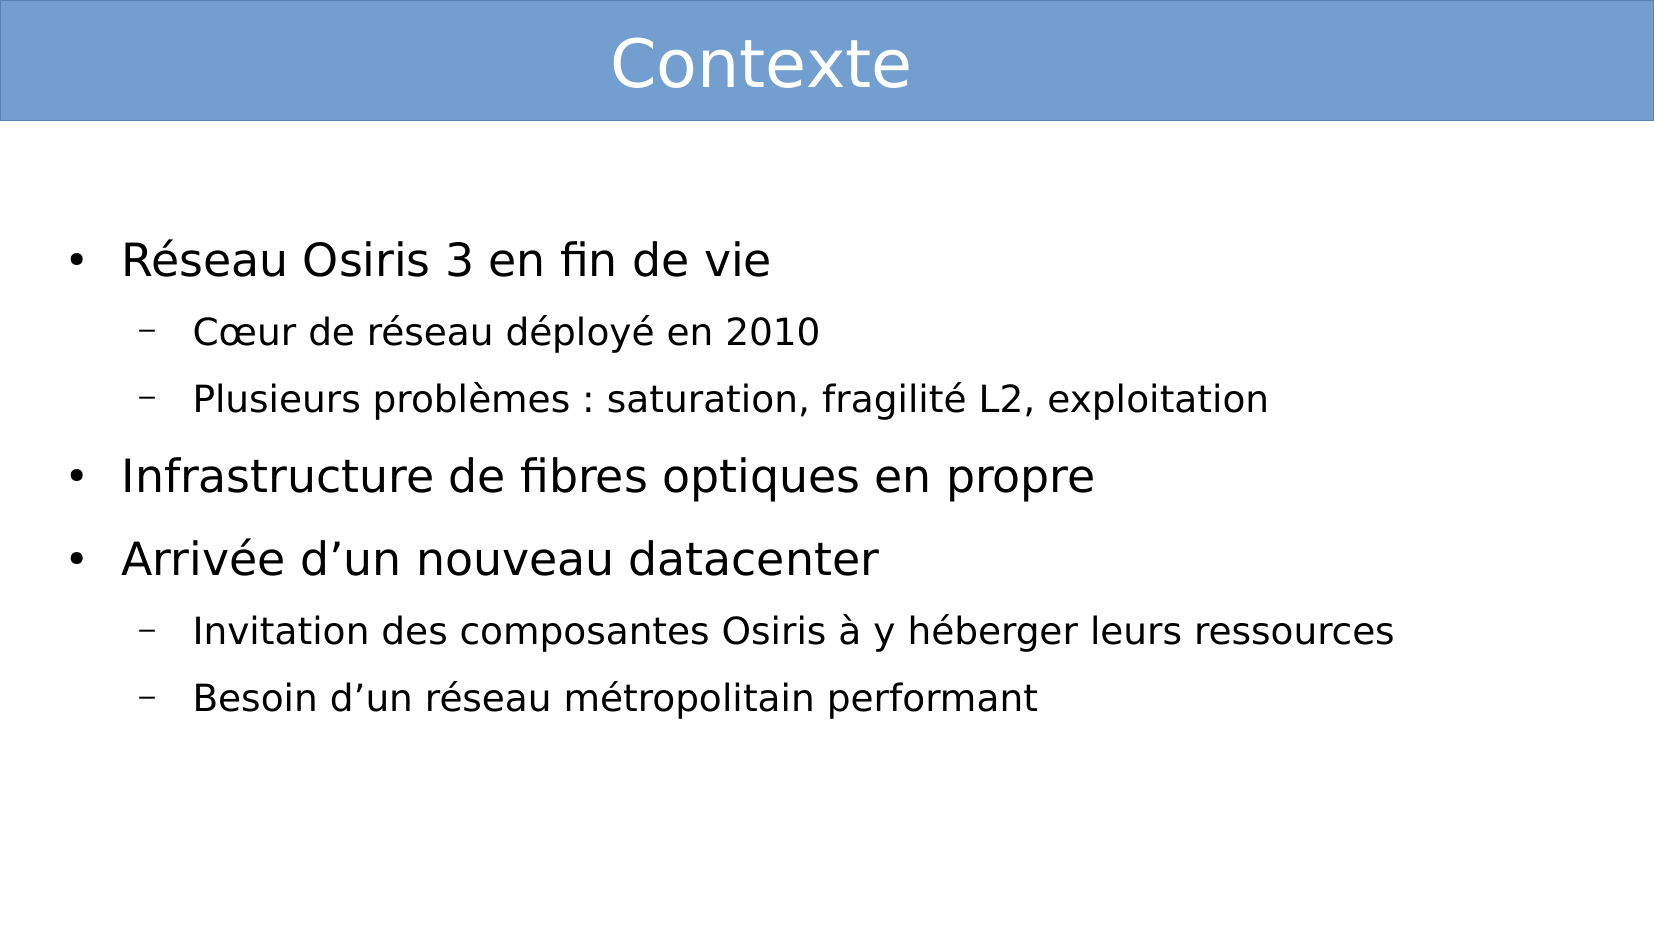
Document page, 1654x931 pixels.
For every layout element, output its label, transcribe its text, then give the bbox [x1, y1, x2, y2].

title Contexte [17, 11, 1506, 117]
list Réseau Osiris 3 en fin de vie Cœur de réseau déployé en 2010 Plusieurs problèmes : saturation, fragilité L2, exploitation Infrastructure de fibres optiques en propre Arrivée d’un nouveau datacenter Invitation des composantes Osiris à y héberger leurs ressources Besoin d’un réseau métropolitain performant [50, 134, 1596, 820]
